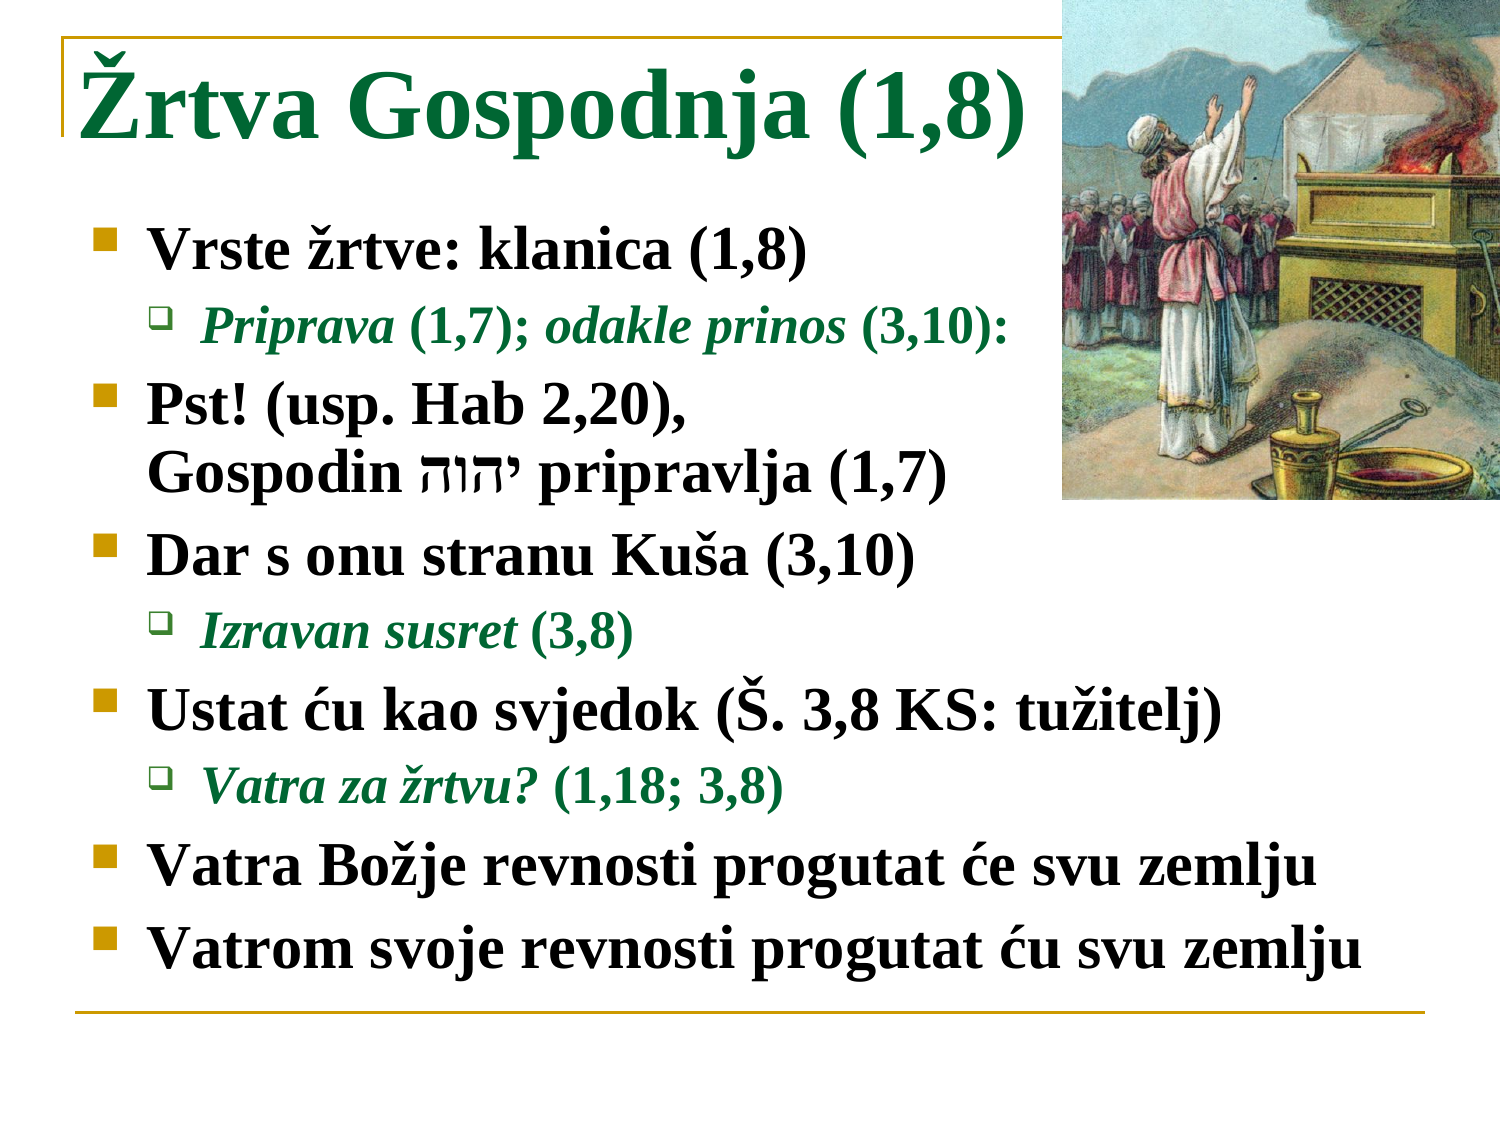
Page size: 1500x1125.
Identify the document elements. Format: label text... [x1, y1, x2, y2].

picture [1062, 0, 1500, 501]
title Žrtva Gospodnja (1,8) [61, 31, 1062, 218]
list Vrste žrtve: klanica (1,8) Priprava (1,7); odakle prinos (3,10): Pst! (usp. Hab 2,20), Gospodin יהוה pripravlja (1,7) Dar s onu stranu Kuša (3,10) Izravan susret (3,8) Ustat ću kao svjedok (Š. 3,8 KS: tužitelj) Vatra za žrtvu? (1,18; 3,8) Vatra Božje revnosti progutat će svu zemlju Vatrom svoje revnosti progutat ću svu zemlju [75, 207, 1426, 1006]
